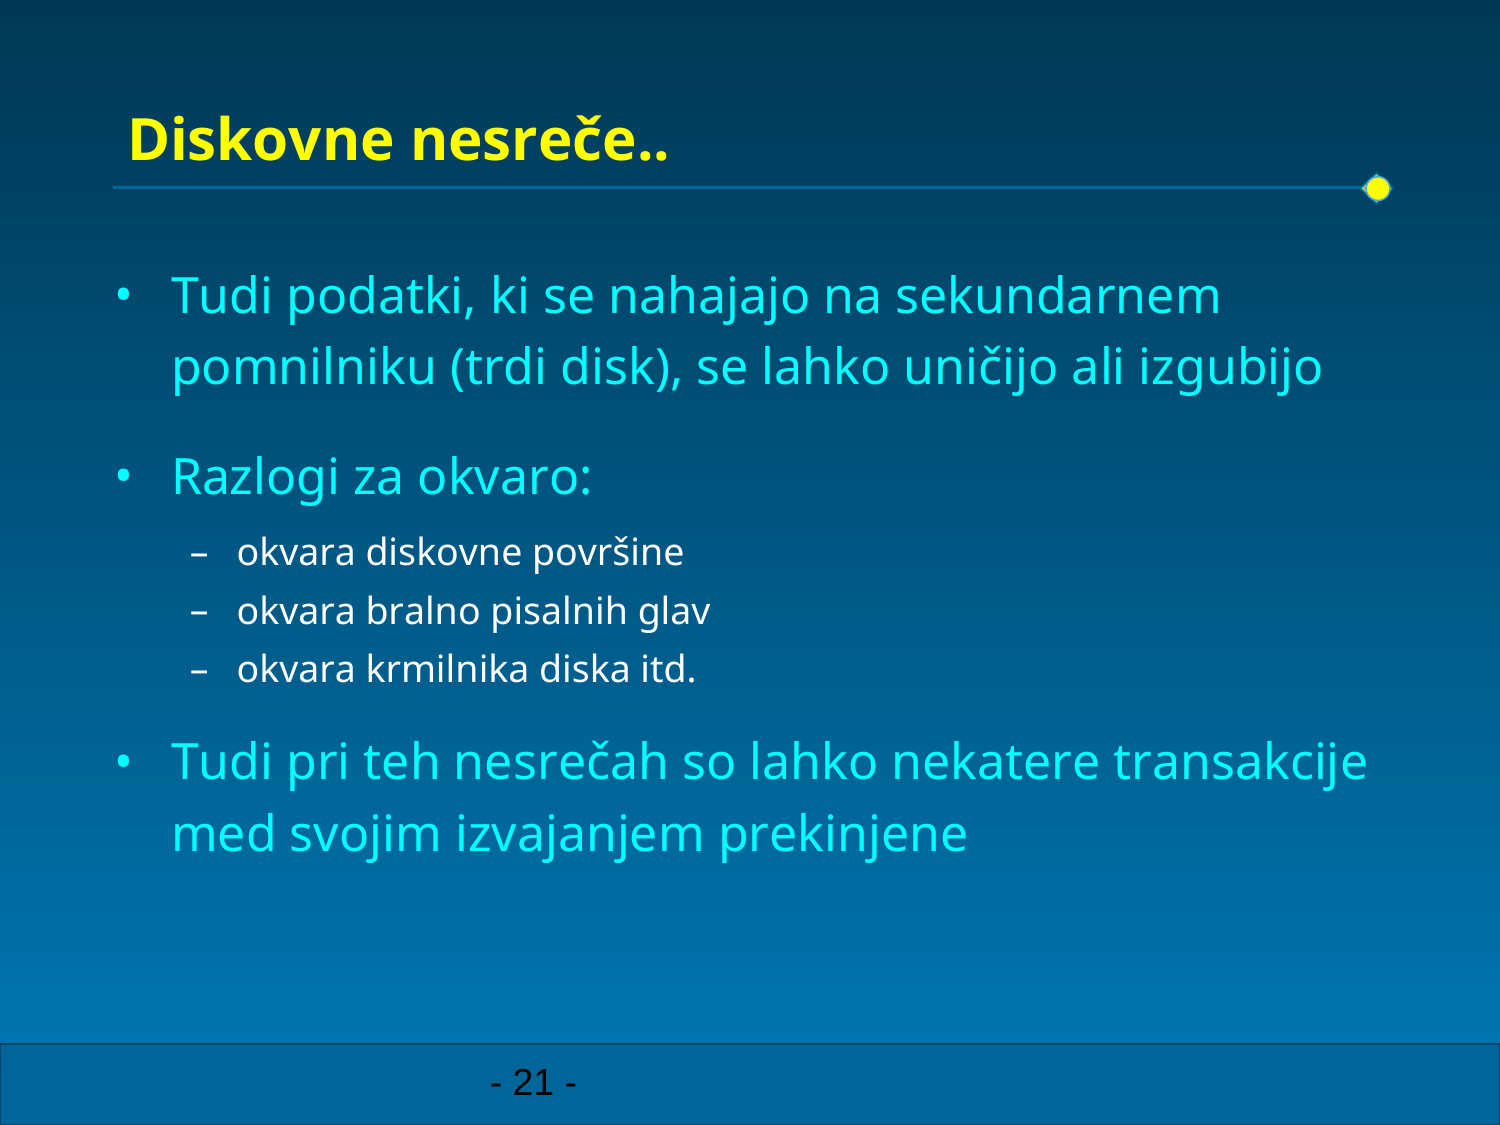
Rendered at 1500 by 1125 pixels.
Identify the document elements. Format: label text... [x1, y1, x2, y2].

title Diskovne nesreče.. [112, 94, 1388, 181]
list Tudi podatki, ki se nahajajo na sekundarnem pomnilniku (trdi disk), se lahko uničijo ali izgubijo Razlogi za okvaro: okvara diskovne površine okvara bralno pisalnih glav okvara krmilnika diska itd. Tudi pri teh nesrečah so lahko nekatere transakcije med svojim izvajanjem prekinjene [99, 243, 1401, 1024]
